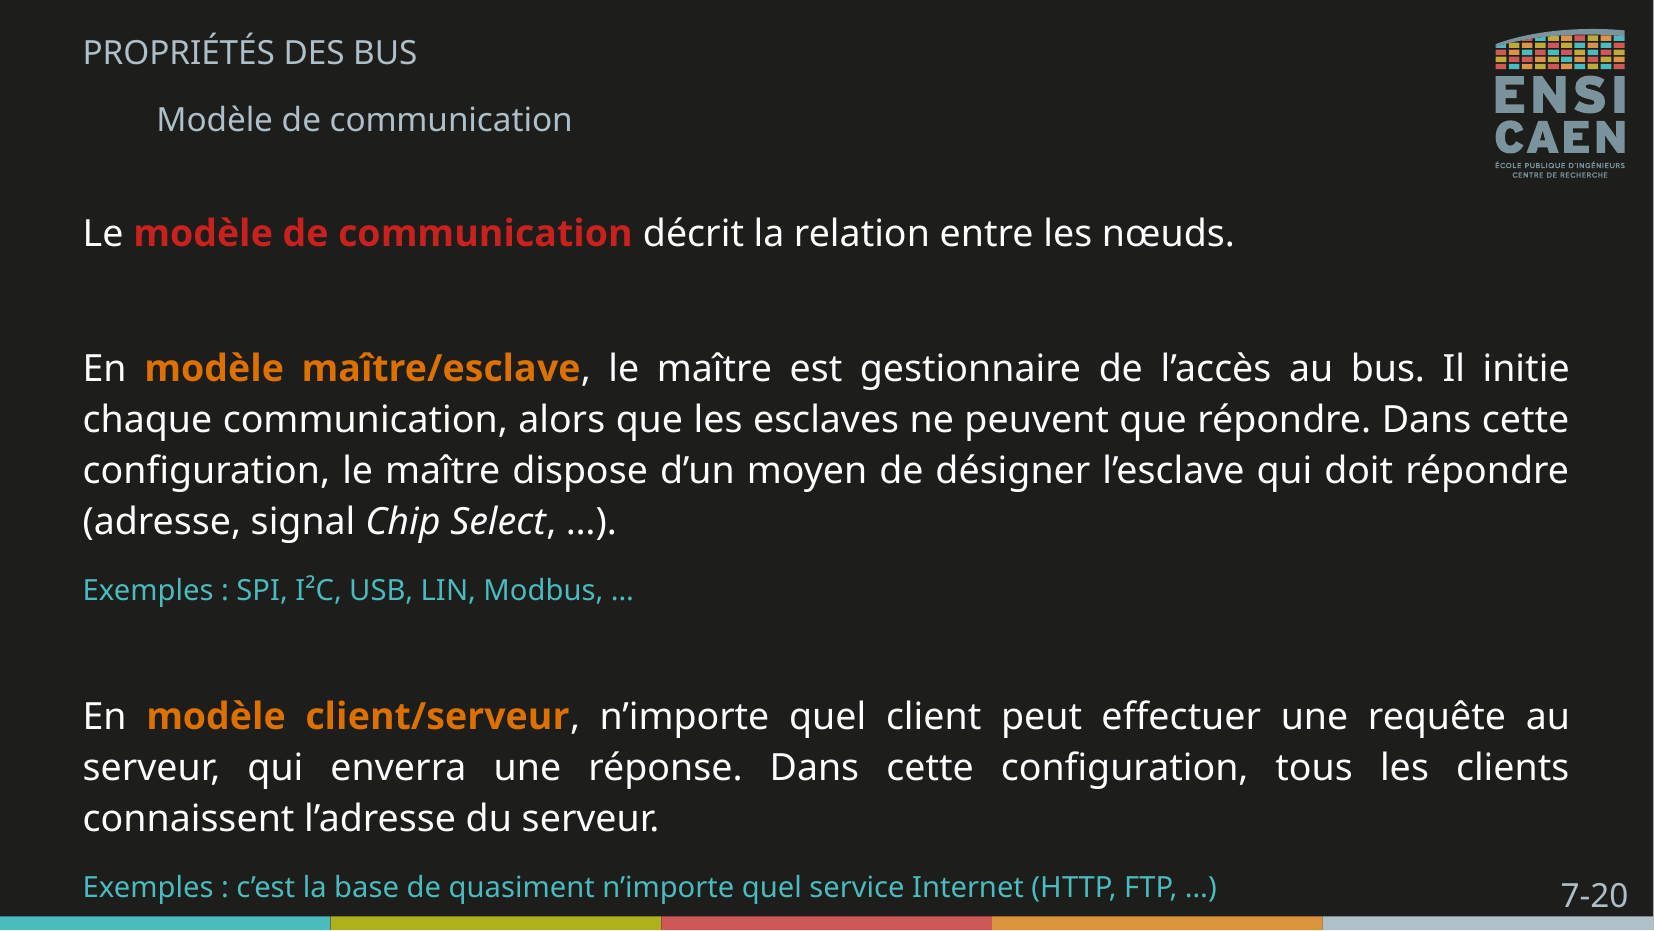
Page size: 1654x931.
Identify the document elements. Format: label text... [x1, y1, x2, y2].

list Le modèle de communication décrit la relation entre les nœuds. En modèle maître/esclave, le maître est gestionnaire de l’accès au bus. Il initie chaque communication, alors que les esclaves ne peuvent que répondre. Dans cette configuration, le maître dispose d’un moyen de désigner l’esclave qui doit répondre (adresse, signal Chip Select, …). Exemples : SPI, I²C, USB, LIN, Modbus, … En modèle client/serveur, n’importe quel client peut effectuer une requête au serveur, qui enverra une réponse. Dans cette configuration, tous les clients connaissent l’adresse du serveur. Exemples : c’est la base de quasiment n’importe quel service Internet (HTTP, FTP, …) [82, 206, 1571, 916]
title PROPRIÉTÉS DES BUS Modèle de communication [82, 0, 1467, 148]
